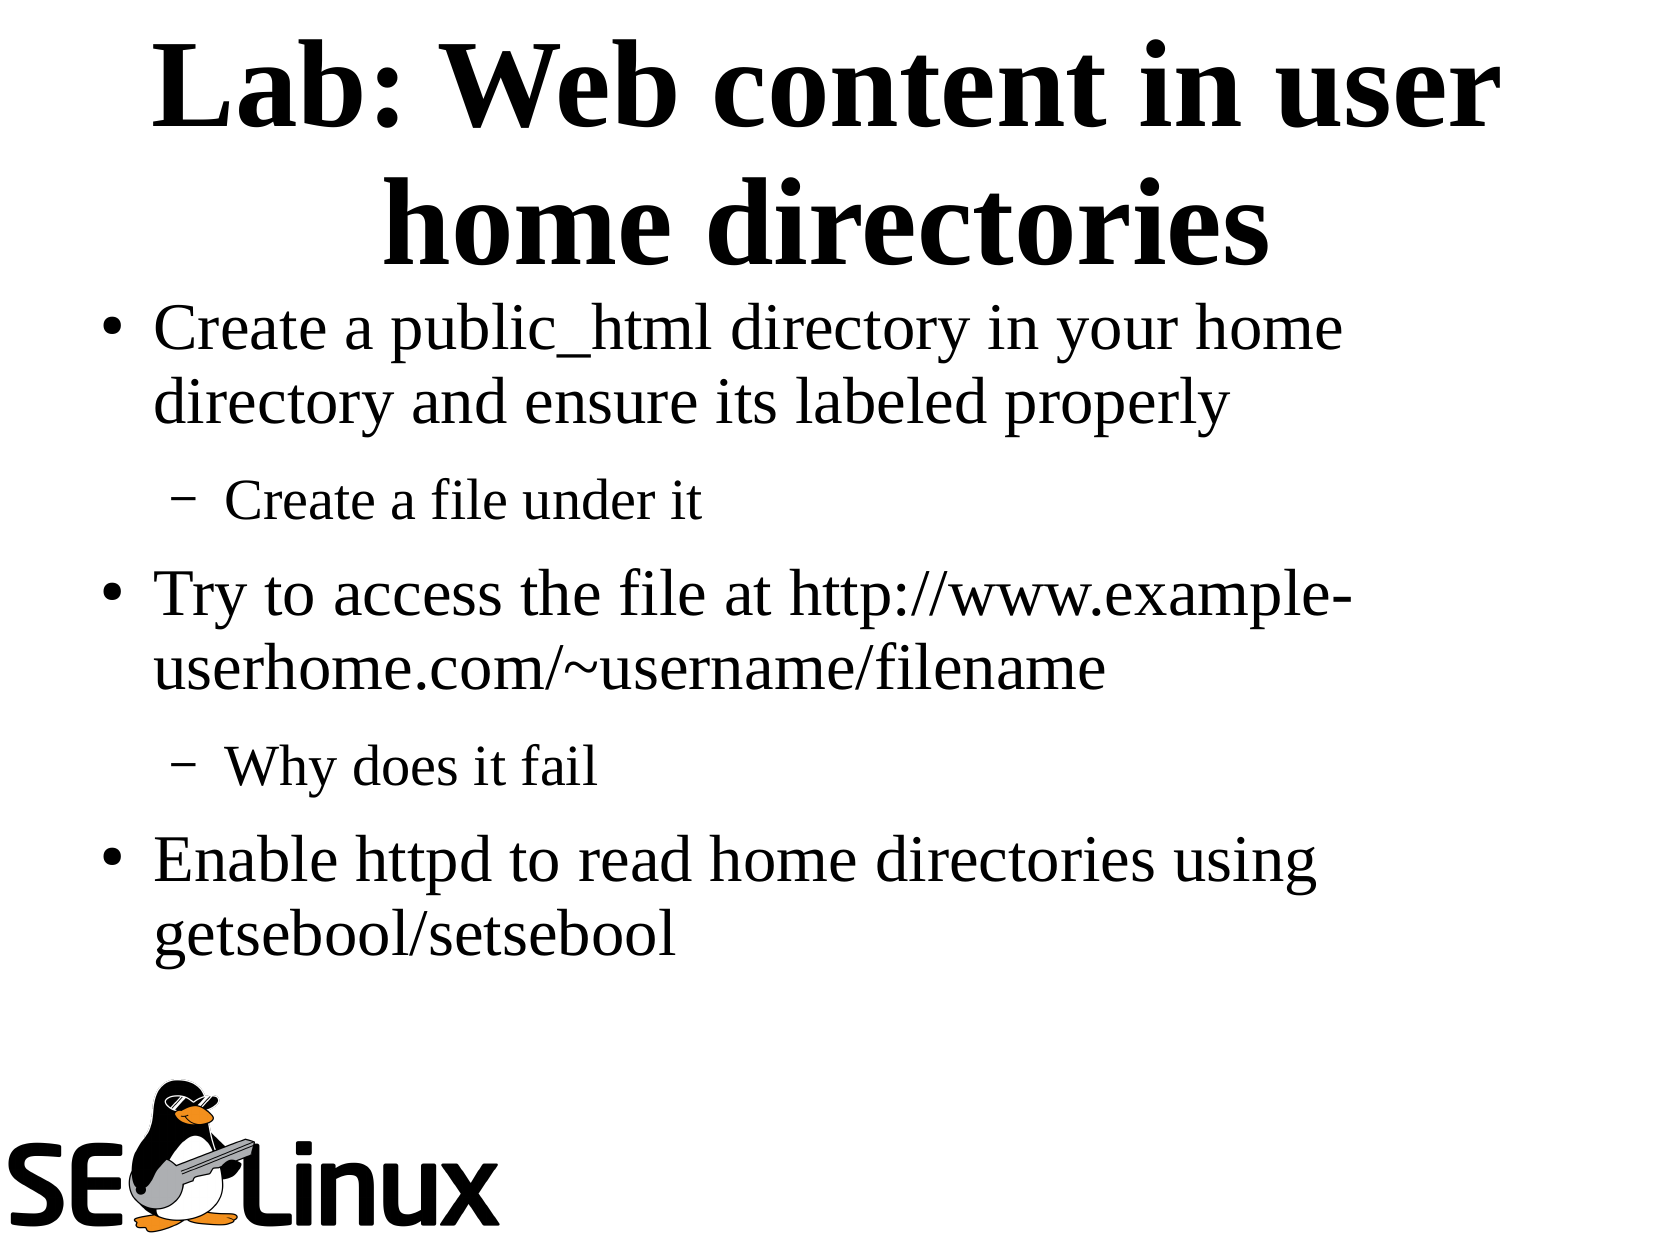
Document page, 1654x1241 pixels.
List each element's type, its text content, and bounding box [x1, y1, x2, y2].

list Create a public_html directory in your home directory and ensure its labeled properly Create a file under it Try to access the file at http://www.example-userhome.com/~username/filename Why does it fail Enable httpd to read home directories using getsebool/setsebool [82, 290, 1571, 1010]
picture [0, 919, 526, 1241]
title Lab: Web content in user home directories [82, 14, 1571, 290]
